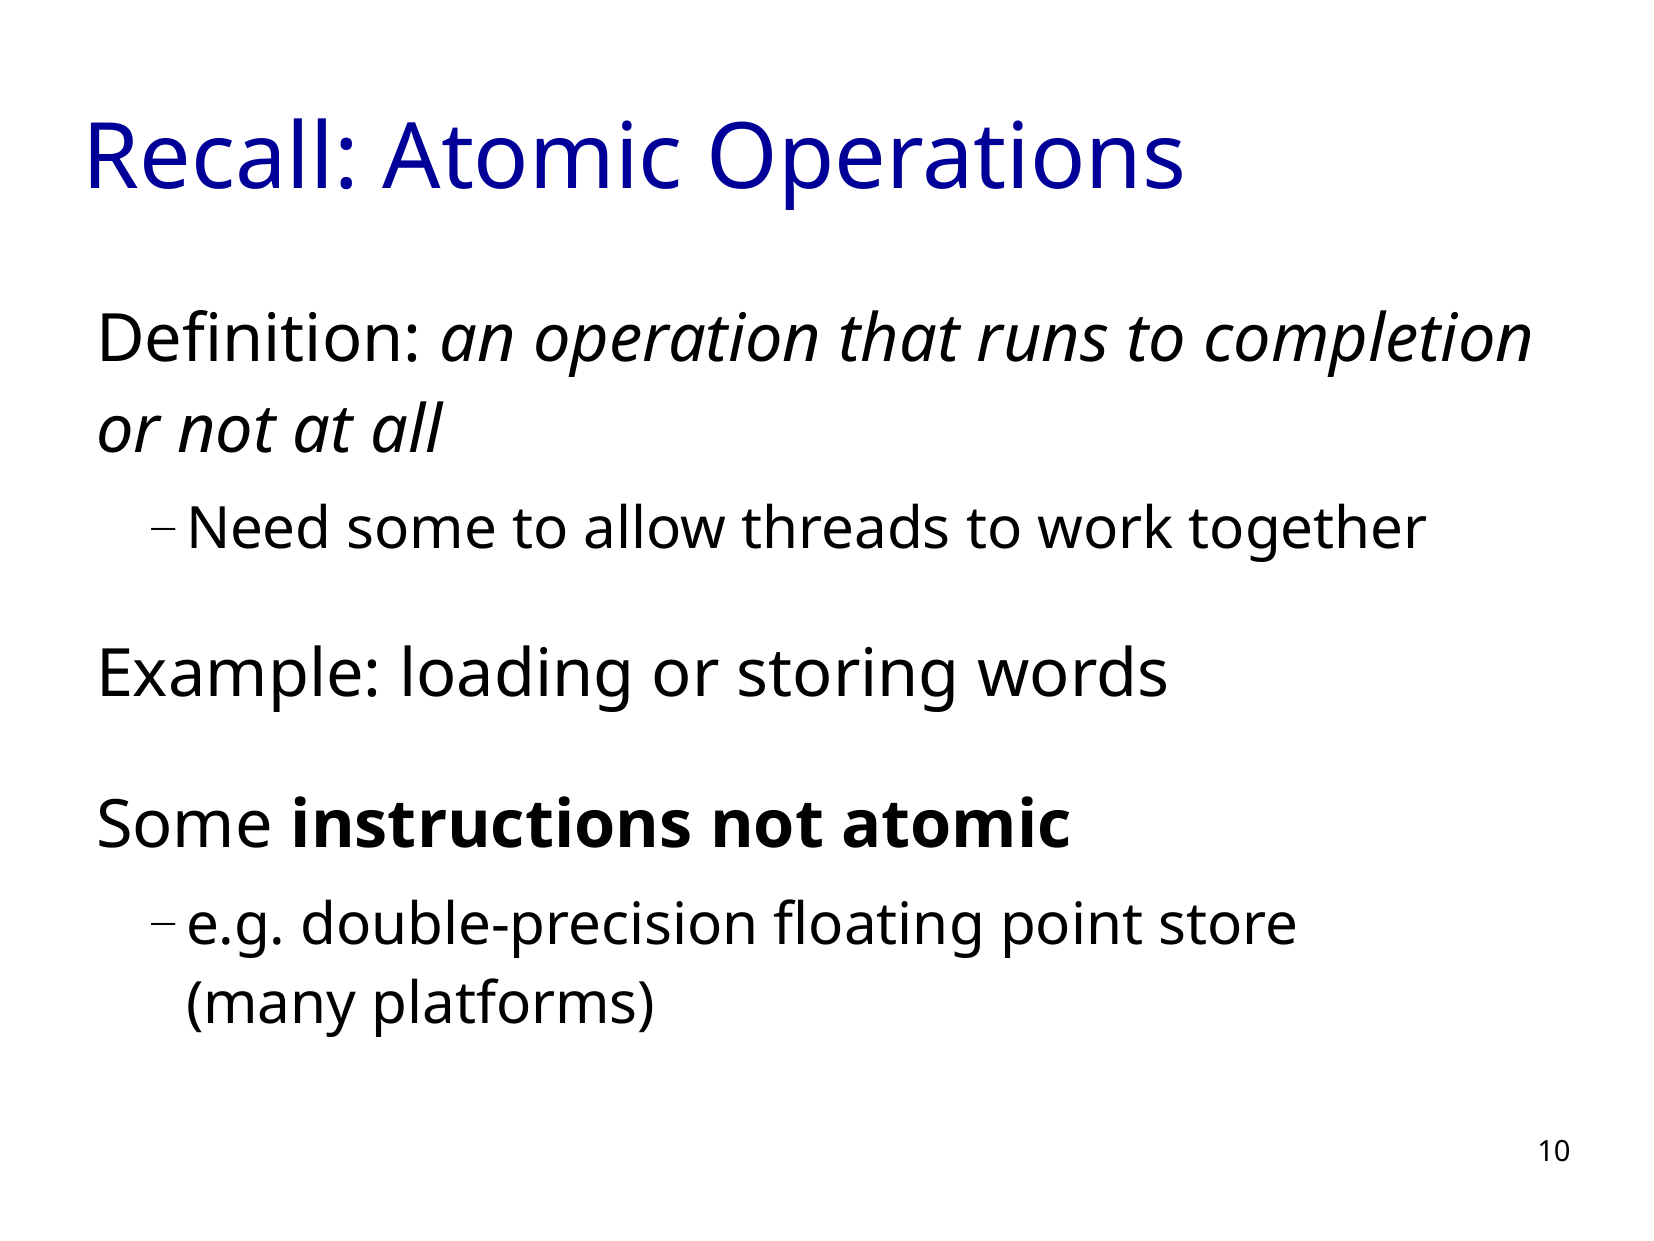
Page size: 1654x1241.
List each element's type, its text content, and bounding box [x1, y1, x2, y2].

title Recall: Atomic Operations [82, 49, 1571, 257]
list Definition: an operation that runs to completion or not at all Need some to allow threads to work together Example: loading or storing words Some instructions not atomic e.g. double-precision floating point store (many platforms) [60, 290, 1571, 1096]
